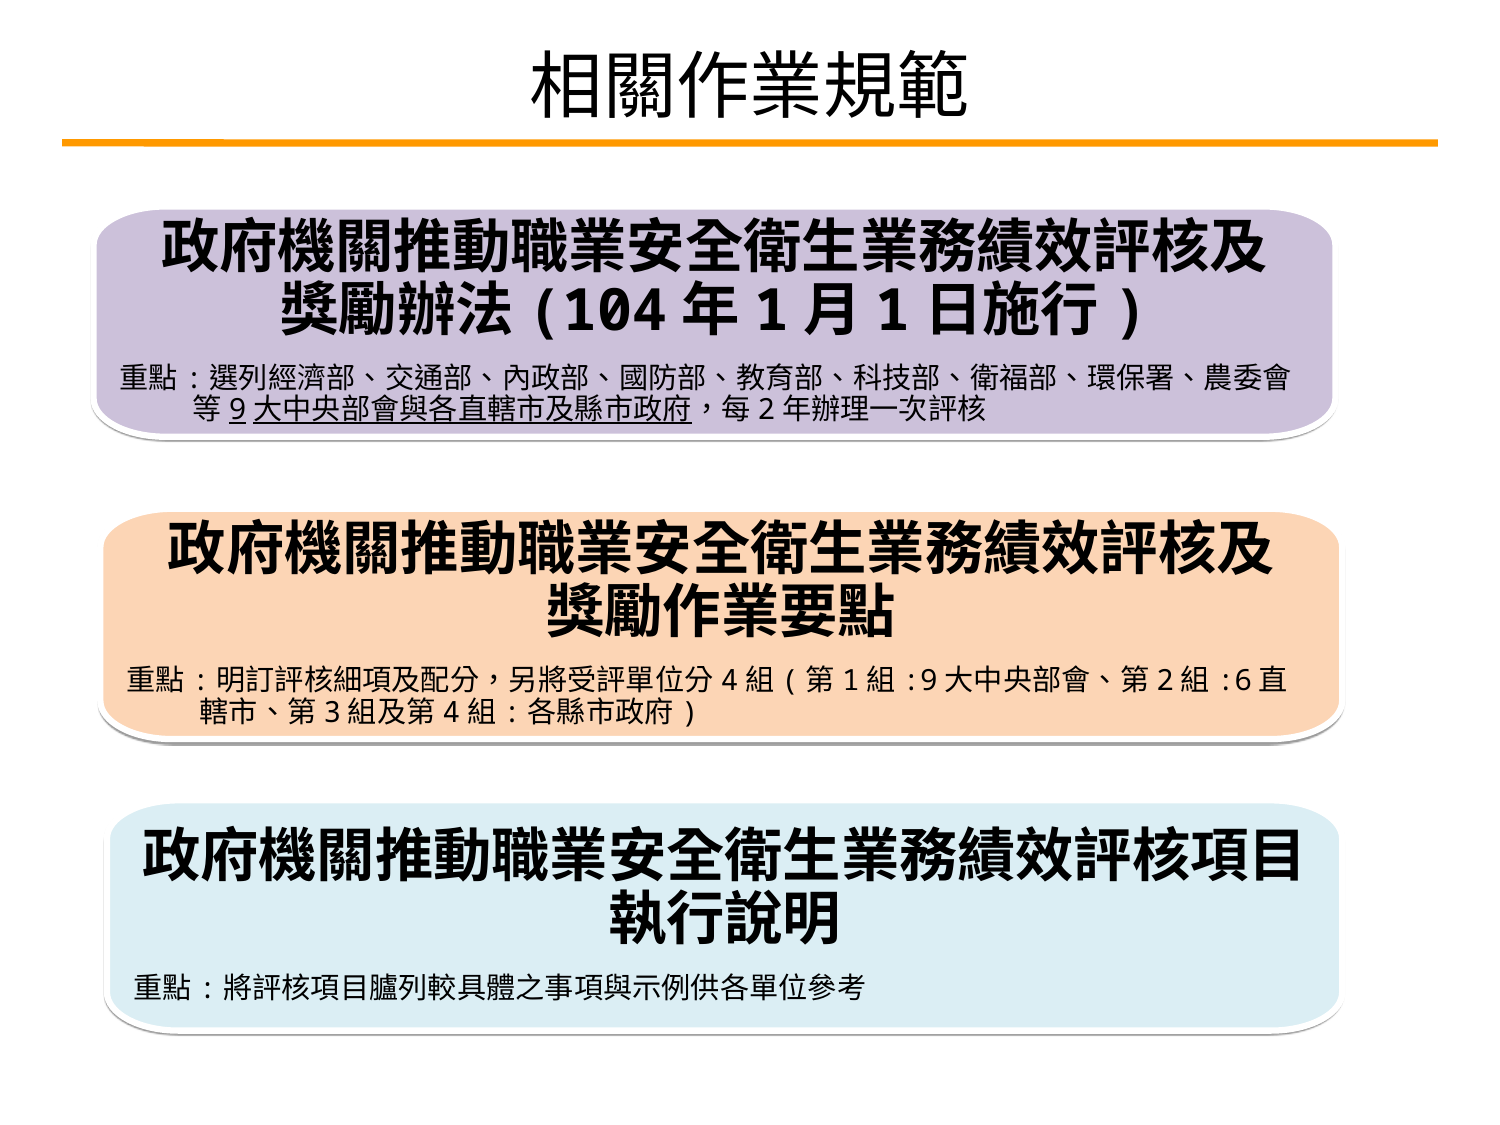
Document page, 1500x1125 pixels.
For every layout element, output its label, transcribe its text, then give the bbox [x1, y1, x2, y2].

text_box 政府機關推動職業安全衛生業務績效評核項目執行說明 重點:將評核項目臚列較具體之事項與示例供各單位參考 [106, 800, 1343, 1031]
title 相關作業規範 [75, 30, 1425, 135]
text_box 政府機關推動職業安全衛生業務績效評核及 獎勵作業要點 重點:明訂評核細項及配分，另將受評單位分4組(第1組:9大中央部會、第2組:6直轄市、第3組及第4組:各縣市政府) [100, 508, 1343, 740]
text_box 政府機關推動職業安全衛生業務績效評核及 獎勵辦法(104年1月1日施行) 重點:選列經濟部、交通部、內政部、國防部、教育部、科技部、衛福部、環保署、農委會等9大中央部會與各直轄市及縣市政府，每2年辦理一次評核 [93, 206, 1336, 437]
